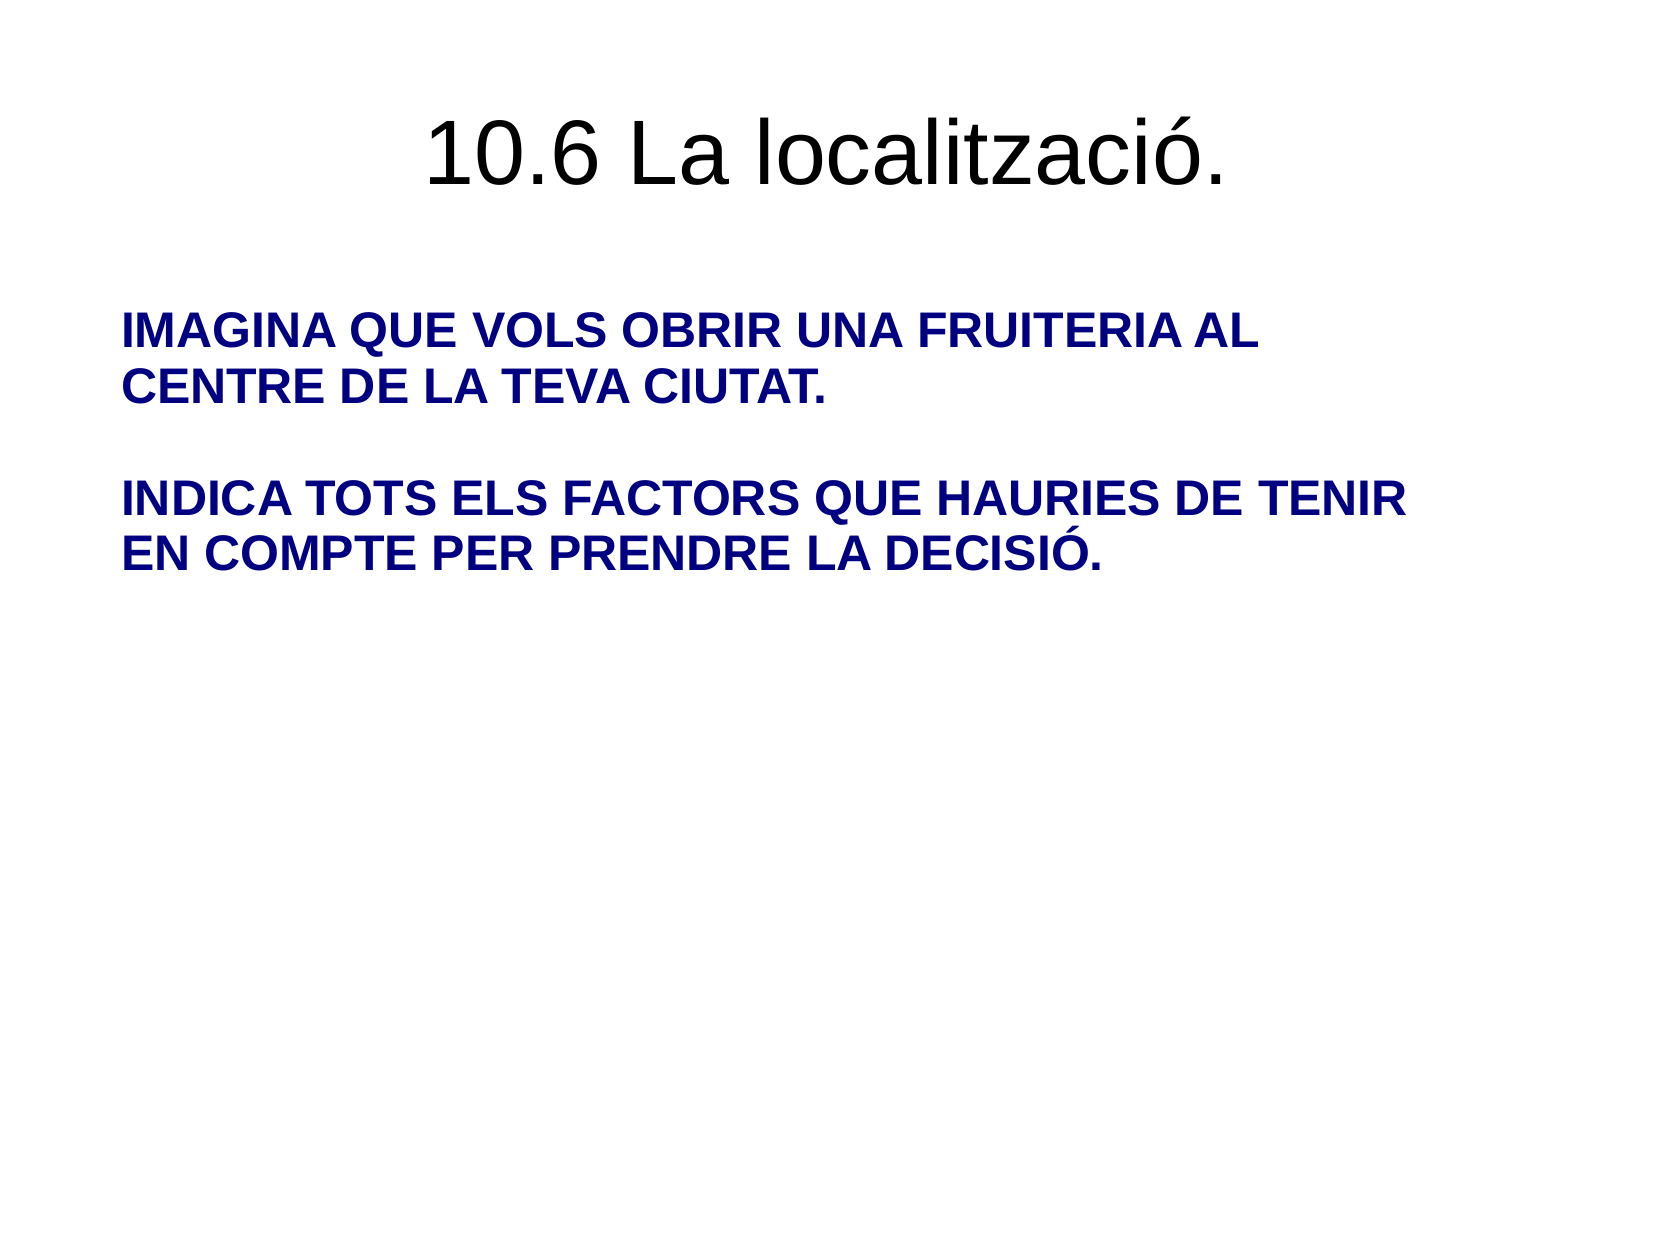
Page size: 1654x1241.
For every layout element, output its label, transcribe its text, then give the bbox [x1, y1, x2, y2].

title 10.6 La localització. [82, 49, 1571, 257]
text_box IMAGINA QUE VOLS OBRIR UNA FRUITERIA AL CENTRE DE LA TEVA CIUTAT. INDICA TOTS ELS FACTORS QUE HAURIES DE TENIR EN COMPTE PER PRENDRE LA DECISIÓ. [106, 295, 1489, 589]
